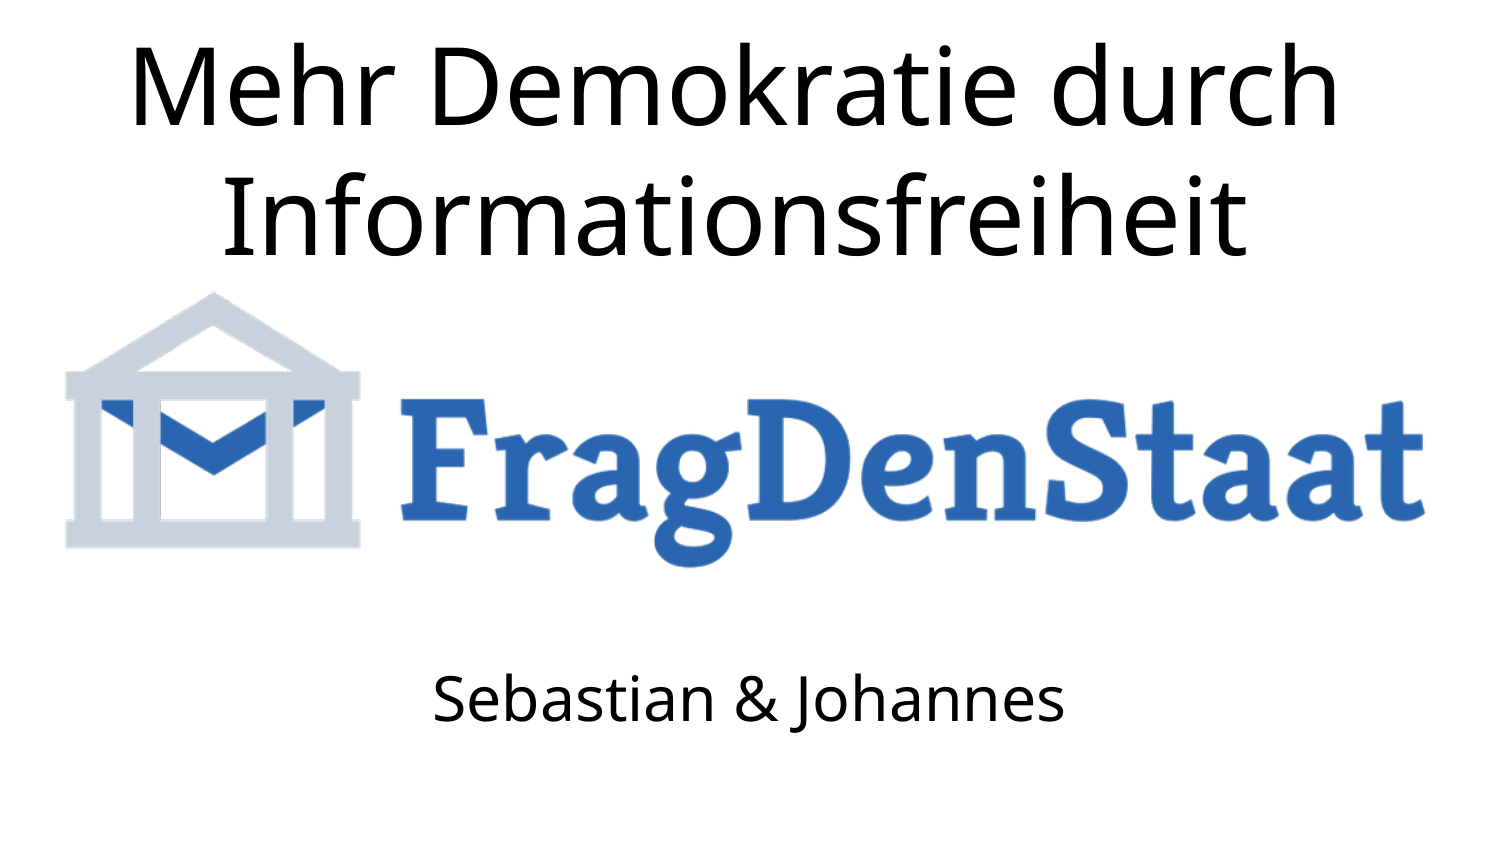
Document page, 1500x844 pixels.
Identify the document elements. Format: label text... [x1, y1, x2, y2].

title Mehr Demokratie durch Informationsfreiheit [36, 85, 1435, 422]
title Sebastian & Johannes [51, 658, 1449, 749]
picture [37, 278, 1463, 582]
